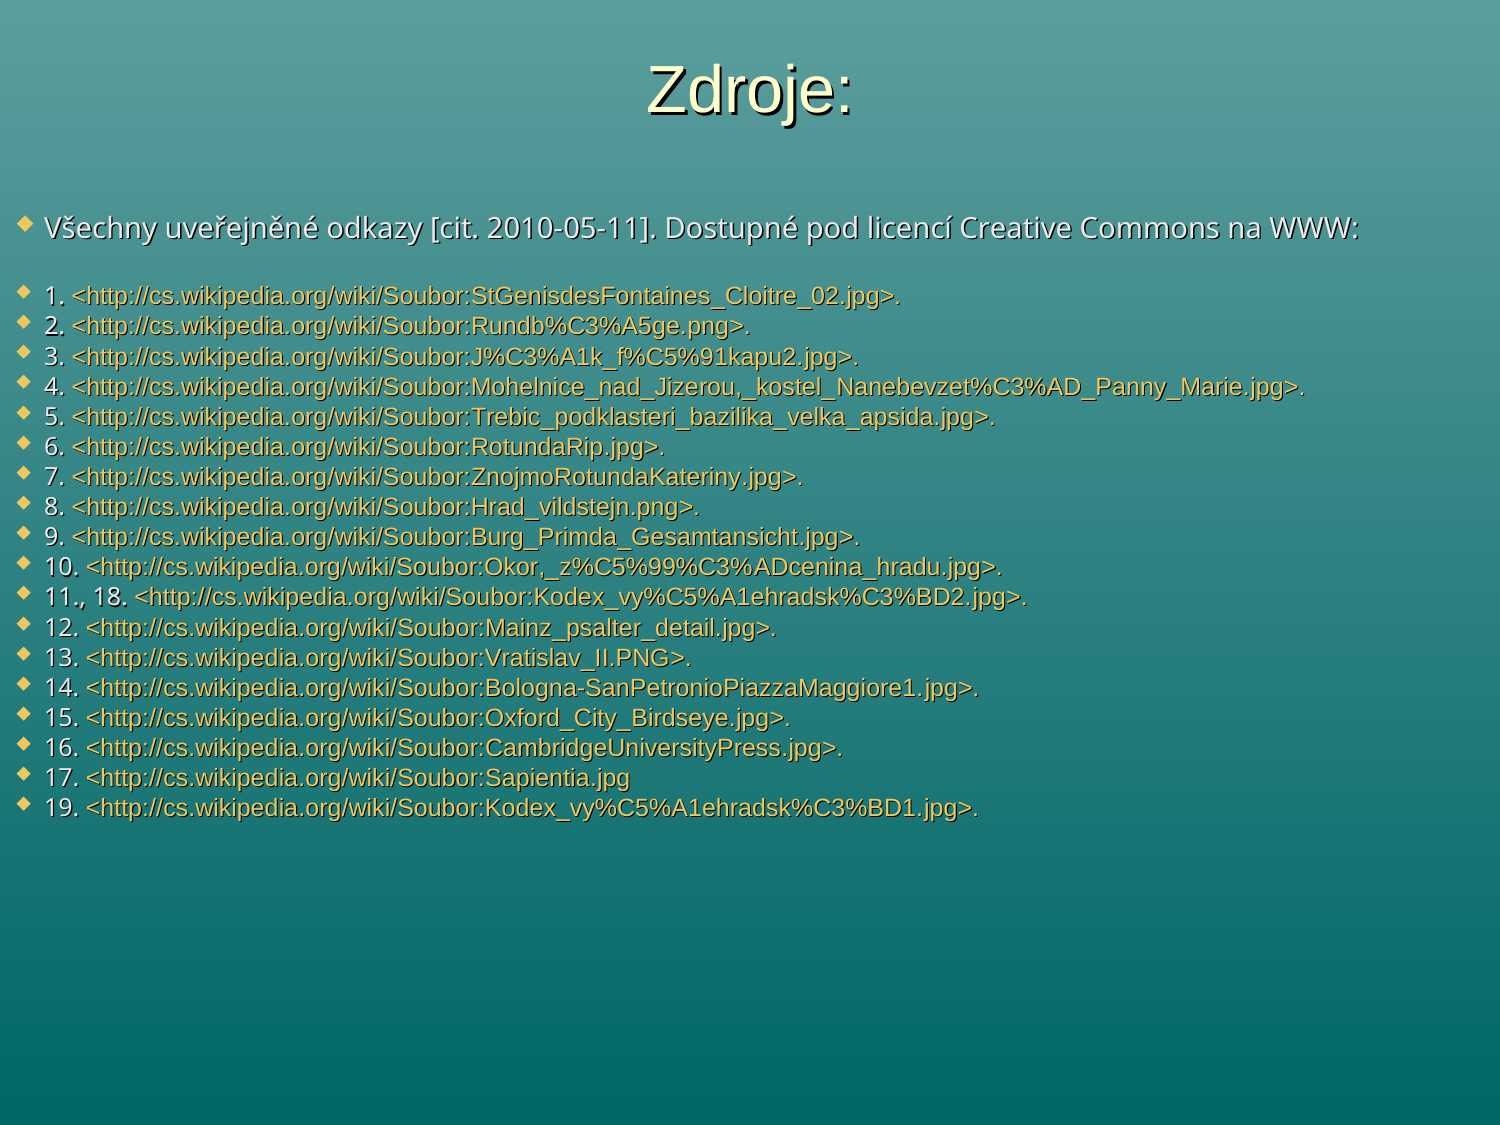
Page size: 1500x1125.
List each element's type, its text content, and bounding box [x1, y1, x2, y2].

title Zdroje: [75, 38, 1426, 134]
list Všechny uveřejněné odkazy [cit. 2010-05-11]. Dostupné pod licencí Creative Commons na WWW: 1. <http://cs.wikipedia.org/wiki/Soubor:StGenisdesFontaines_Cloitre_02.jpg>. 2. <http://cs.wikipedia.org/wiki/Soubor:Rundb%C3%A5ge.png>. 3. <http://cs.wikipedia.org/wiki/Soubor:J%C3%A1k_f%C5%91kapu2.jpg>. 4. <http://cs.wikipedia.org/wiki/Soubor:Mohelnice_nad_Jizerou,_kostel_Nanebevzet%C3%AD_Panny_Marie.jpg>. 5. <http://cs.wikipedia.org/wiki/Soubor:Trebic_podklasteri_bazilika_velka_apsida.jpg>. 6. <http://cs.wikipedia.org/wiki/Soubor:RotundaRip.jpg>. 7. <http://cs.wikipedia.org/wiki/Soubor:ZnojmoRotundaKateriny.jpg>. 8. <http://cs.wikipedia.org/wiki/Soubor:Hrad_vildstejn.png>. 9. <http://cs.wikipedia.org/wiki/Soubor:Burg_Primda_Gesamtansicht.jpg>. 10. <http://cs.wikipedia.org/wiki/Soubor:Okor,_z%C5%99%C3%ADcenina_hradu.jpg>. 11., 18. <http://cs.wikipedia.org/wiki/Soubor:Kodex_vy%C5%A1ehradsk%C3%BD2.jpg>. 12. <http://cs.wikipedia.org/wiki/Soubor:Mainz_psalter_detail.jpg>. 13. <http://cs.wikipedia.org/wiki/Soubor:Vratislav_II.PNG>. 14. <http://cs.wikipedia.org/wiki/Soubor:Bologna-SanPetronioPiazzaMaggiore1.jpg>. 15. <http://cs.wikipedia.org/wiki/Soubor:Oxford_City_Birdseye.jpg>. 16. <http://cs.wikipedia.org/wiki/Soubor:CambridgeUniversityPress.jpg>. 17. <http://cs.wikipedia.org/wiki/Soubor:Sapientia.jpg 19. <http://cs.wikipedia.org/wiki/Soubor:Kodex_vy%C5%A1ehradsk%C3%BD1.jpg>. [0, 148, 1500, 1006]
